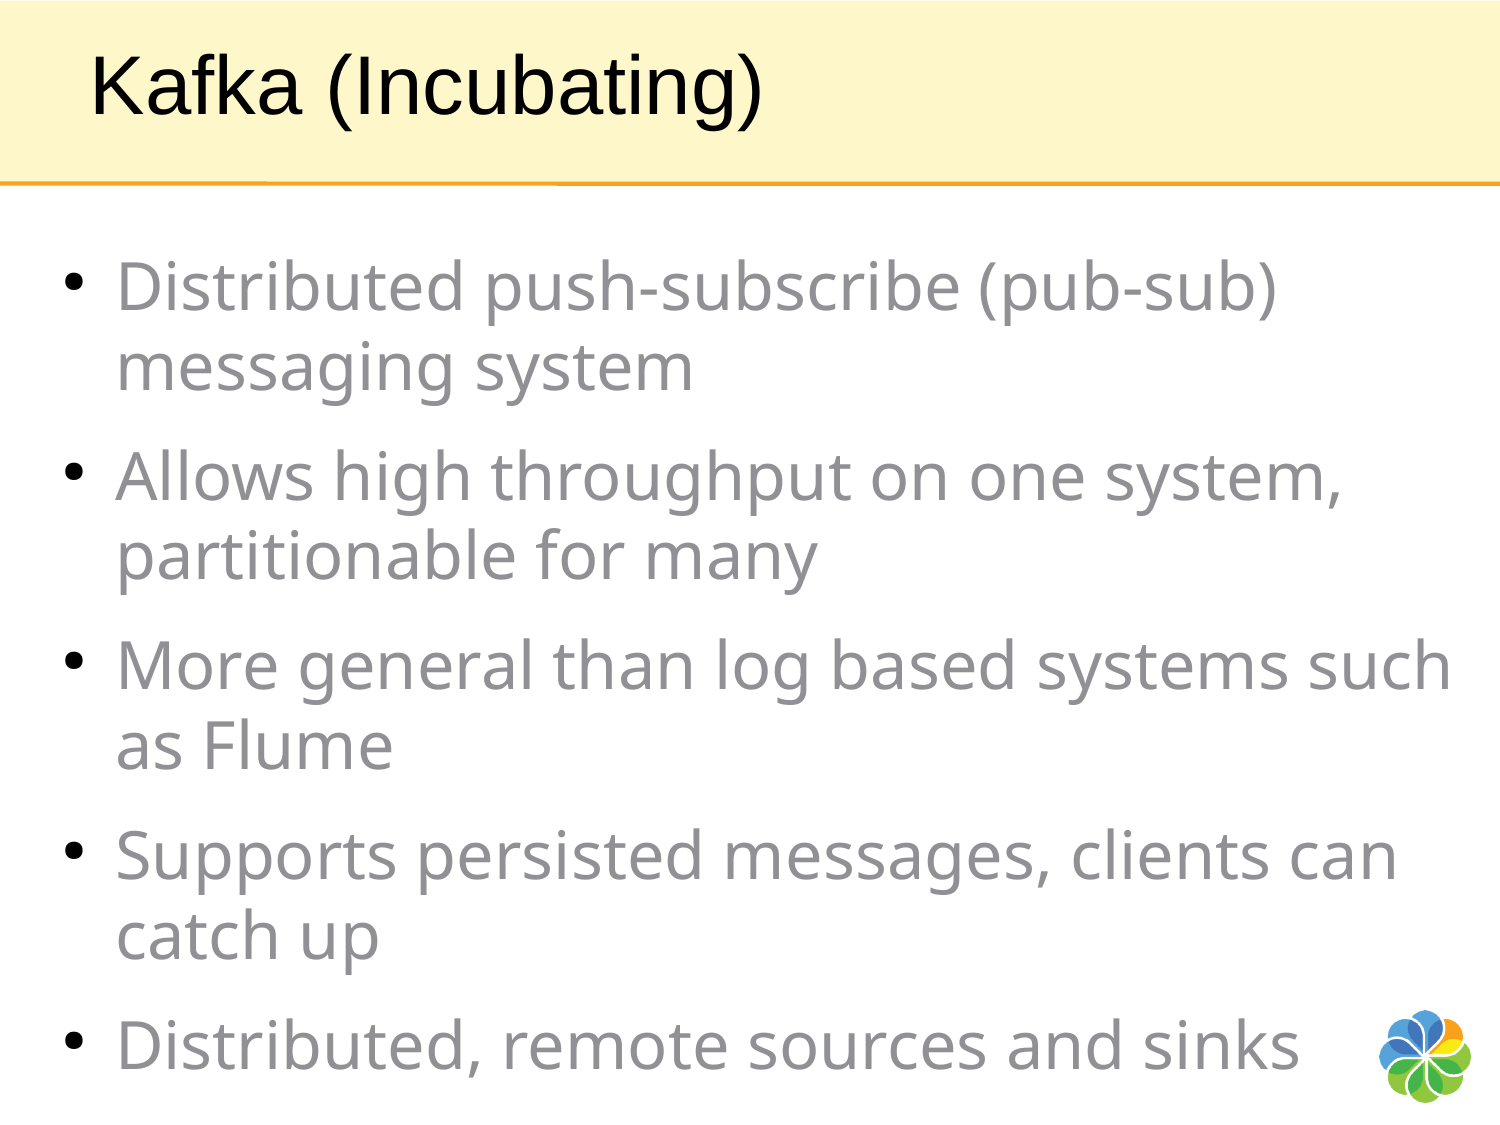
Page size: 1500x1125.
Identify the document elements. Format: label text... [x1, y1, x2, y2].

picture [1379, 1093, 1471, 1103]
list [75, 356, 738, 1005]
list [761, 251, 1425, 1005]
title Kafka (Incubating) [75, 24, 1425, 163]
list Distributed push-subscribe (pub-sub) messaging system Allows high throughput on one system, partitionable for many More general than log based systems such as Flume Supports persisted messages, clients can catch up Distributed, remote sources and sinks [29, 236, 1500, 1093]
